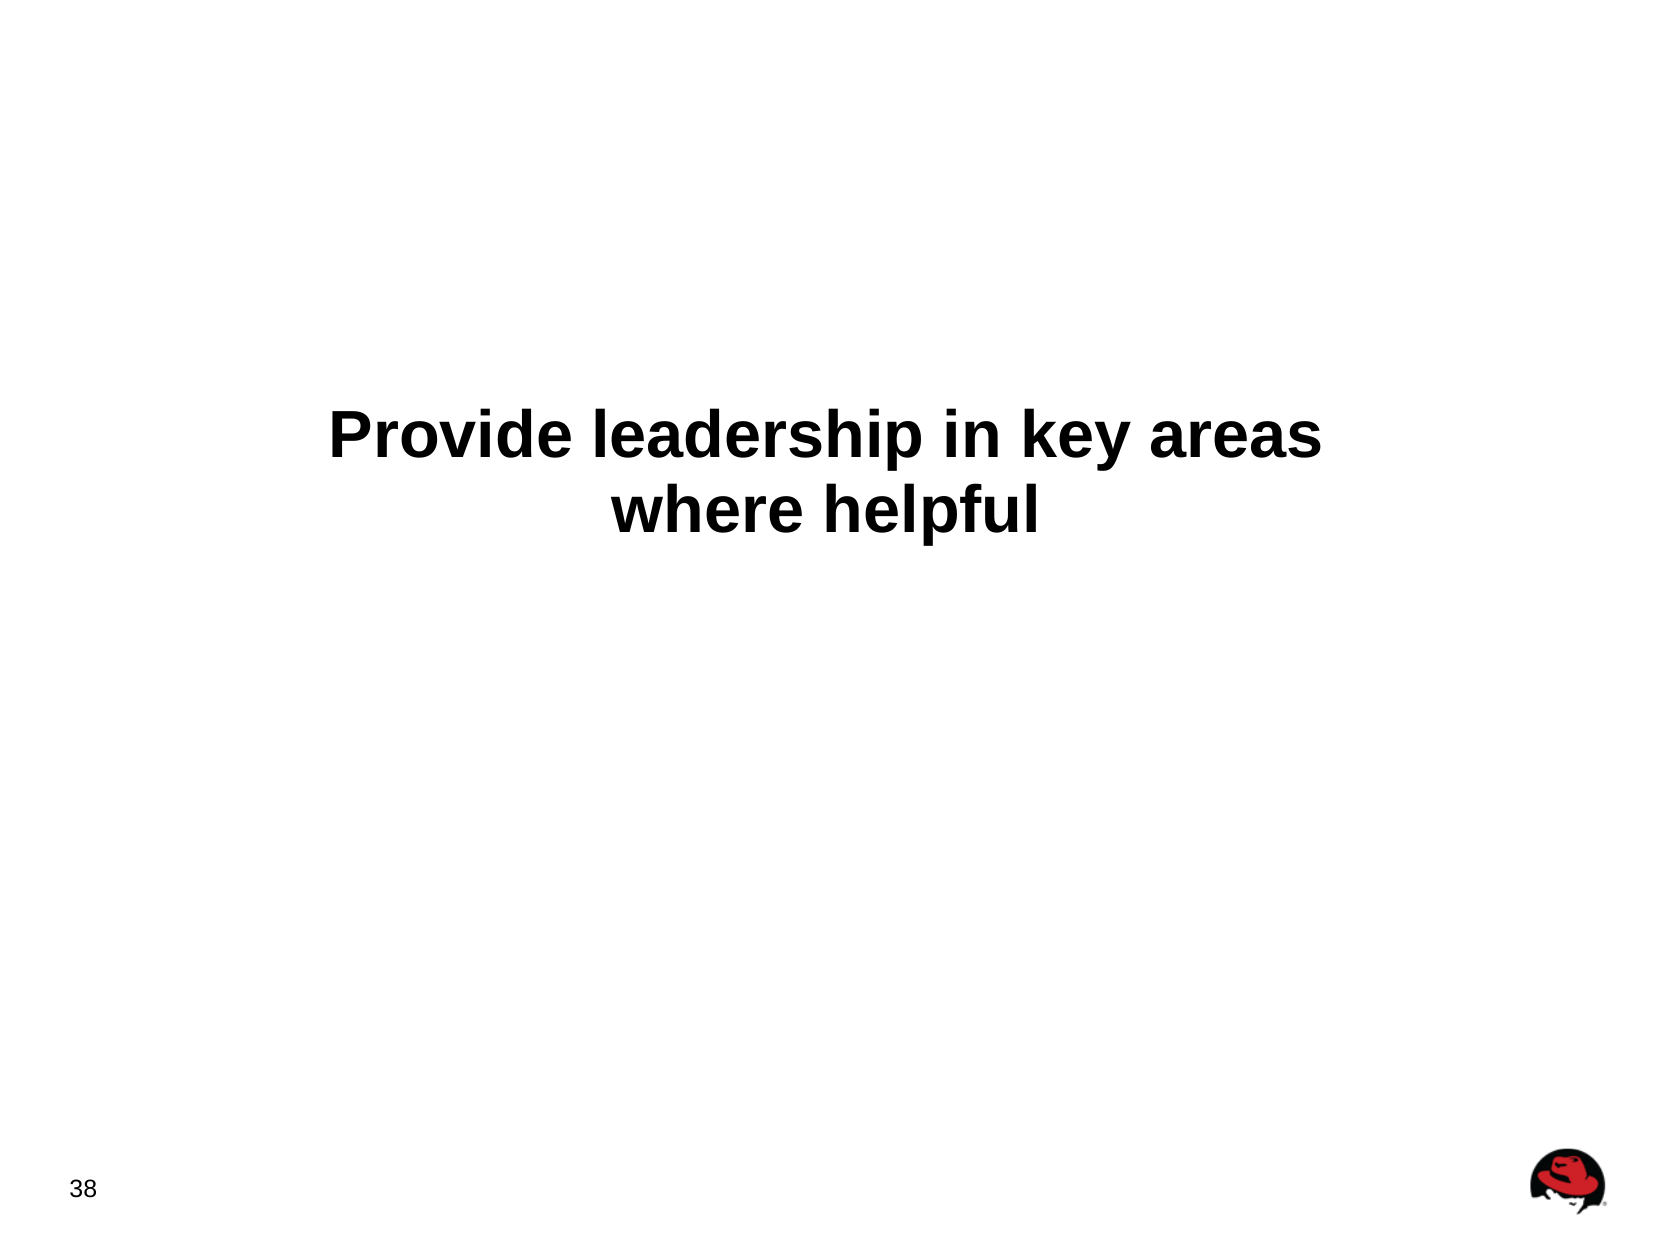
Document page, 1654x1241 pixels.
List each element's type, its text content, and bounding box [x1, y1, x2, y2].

picture [1529, 1146, 1613, 1224]
subtitle Provide leadership in key areas where helpful [82, 37, 1571, 1039]
